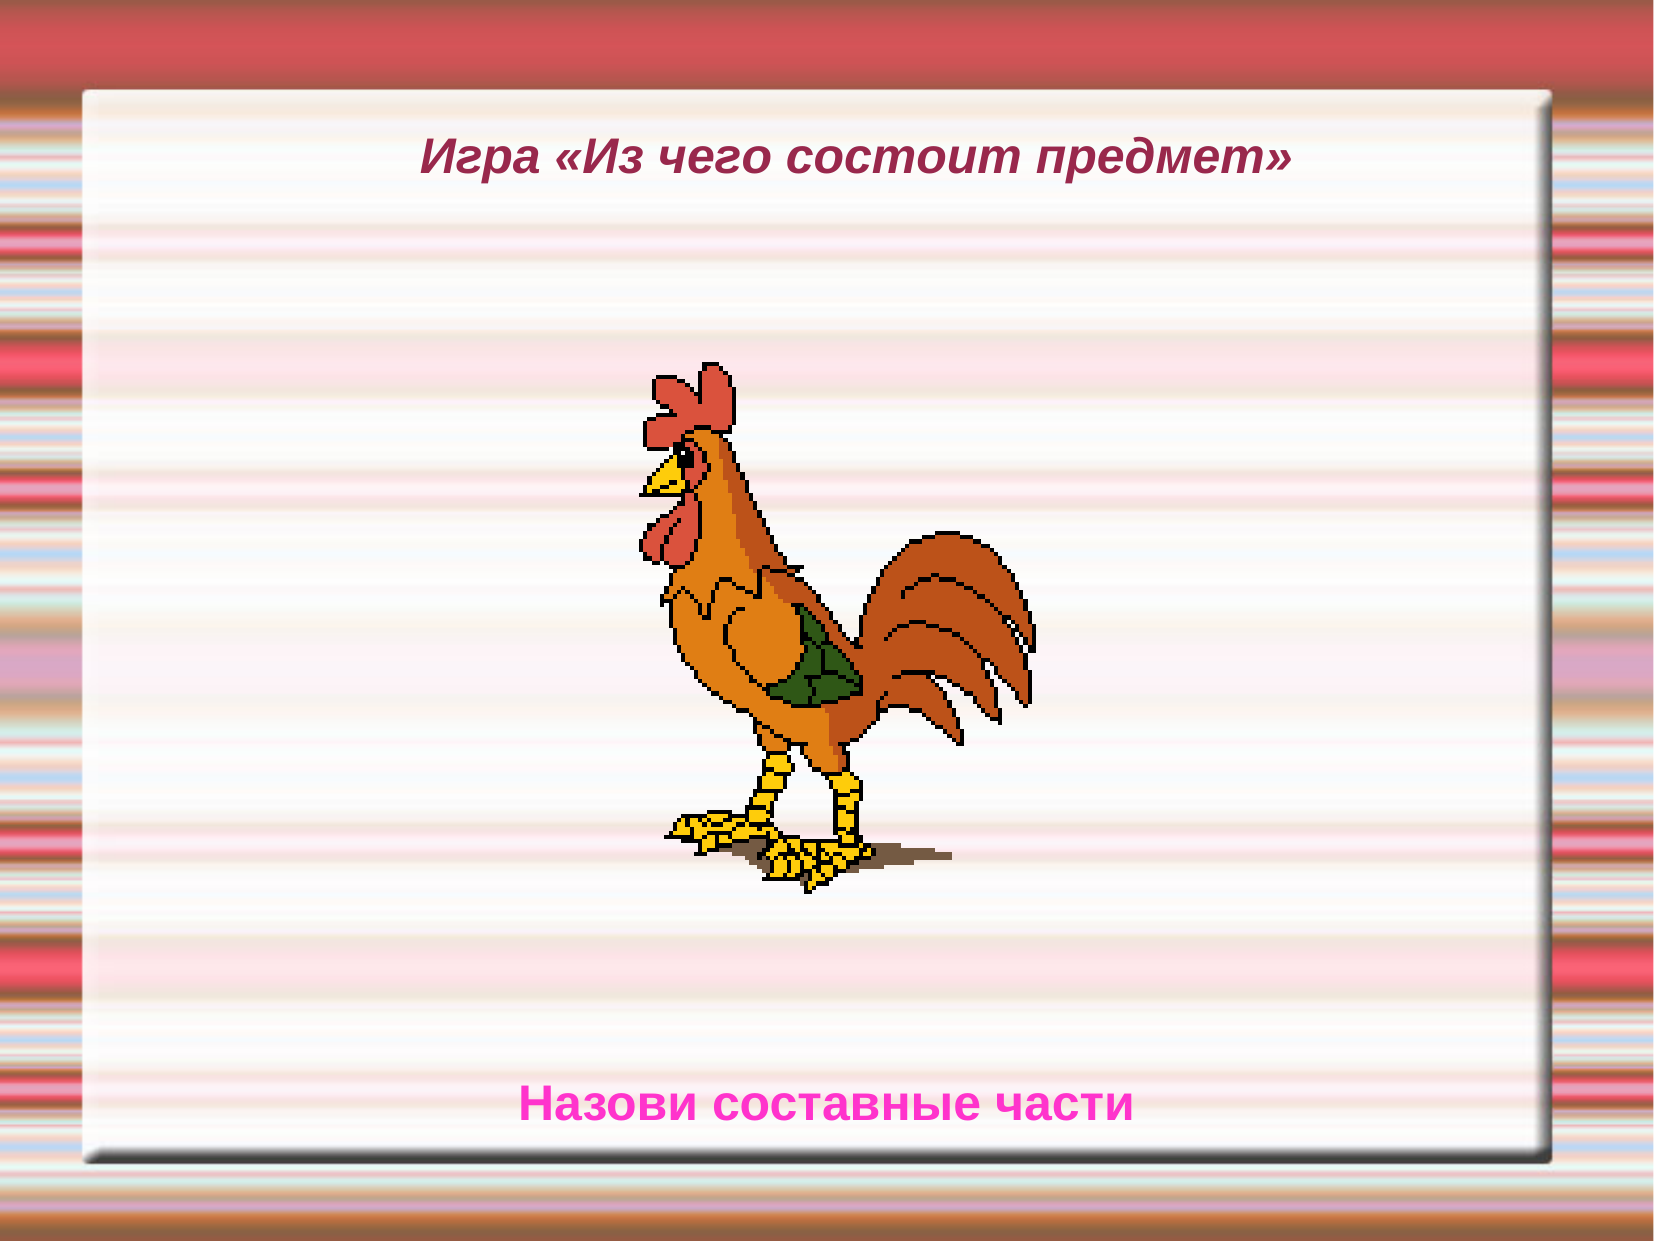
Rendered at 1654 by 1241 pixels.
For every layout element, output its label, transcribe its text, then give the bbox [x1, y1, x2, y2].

text_box Назови составные части [188, 1062, 1465, 1139]
picture [0, 0, 1654, 1241]
title Игра «Из чего состоит предмет» [82, 49, 1571, 257]
